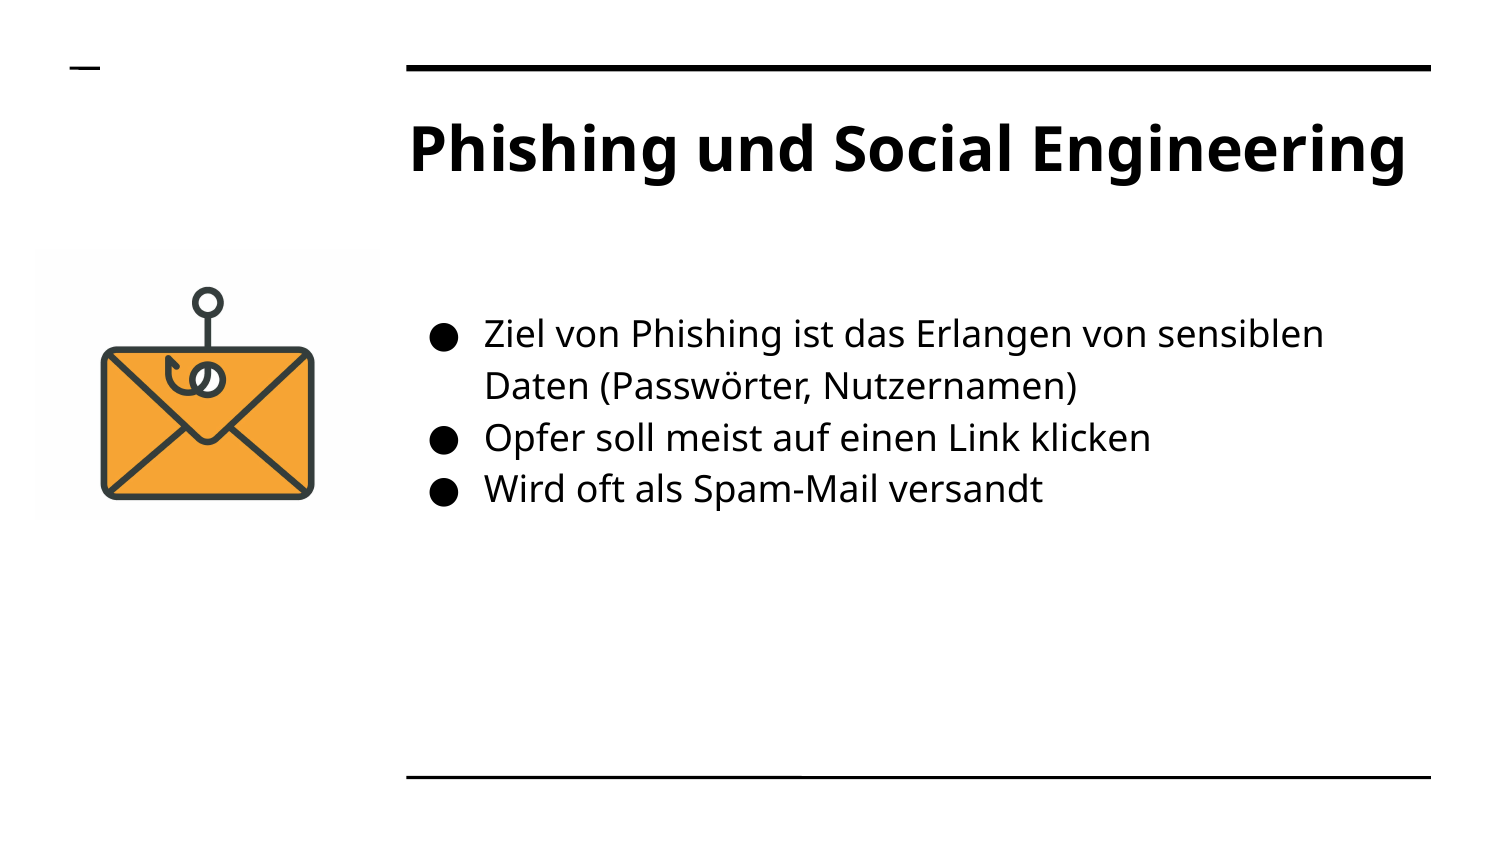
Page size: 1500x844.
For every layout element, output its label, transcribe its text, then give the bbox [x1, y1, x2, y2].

picture [35, 249, 380, 520]
list Ziel von Phishing ist das Erlangen von sensiblen Daten (Passwörter, Nutzernamen) Opfer soll meist auf einen Link klicken Wird oft als Spam-Mail versandt [393, 288, 1431, 782]
title Phishing und Social Engineering [393, 94, 1431, 199]
